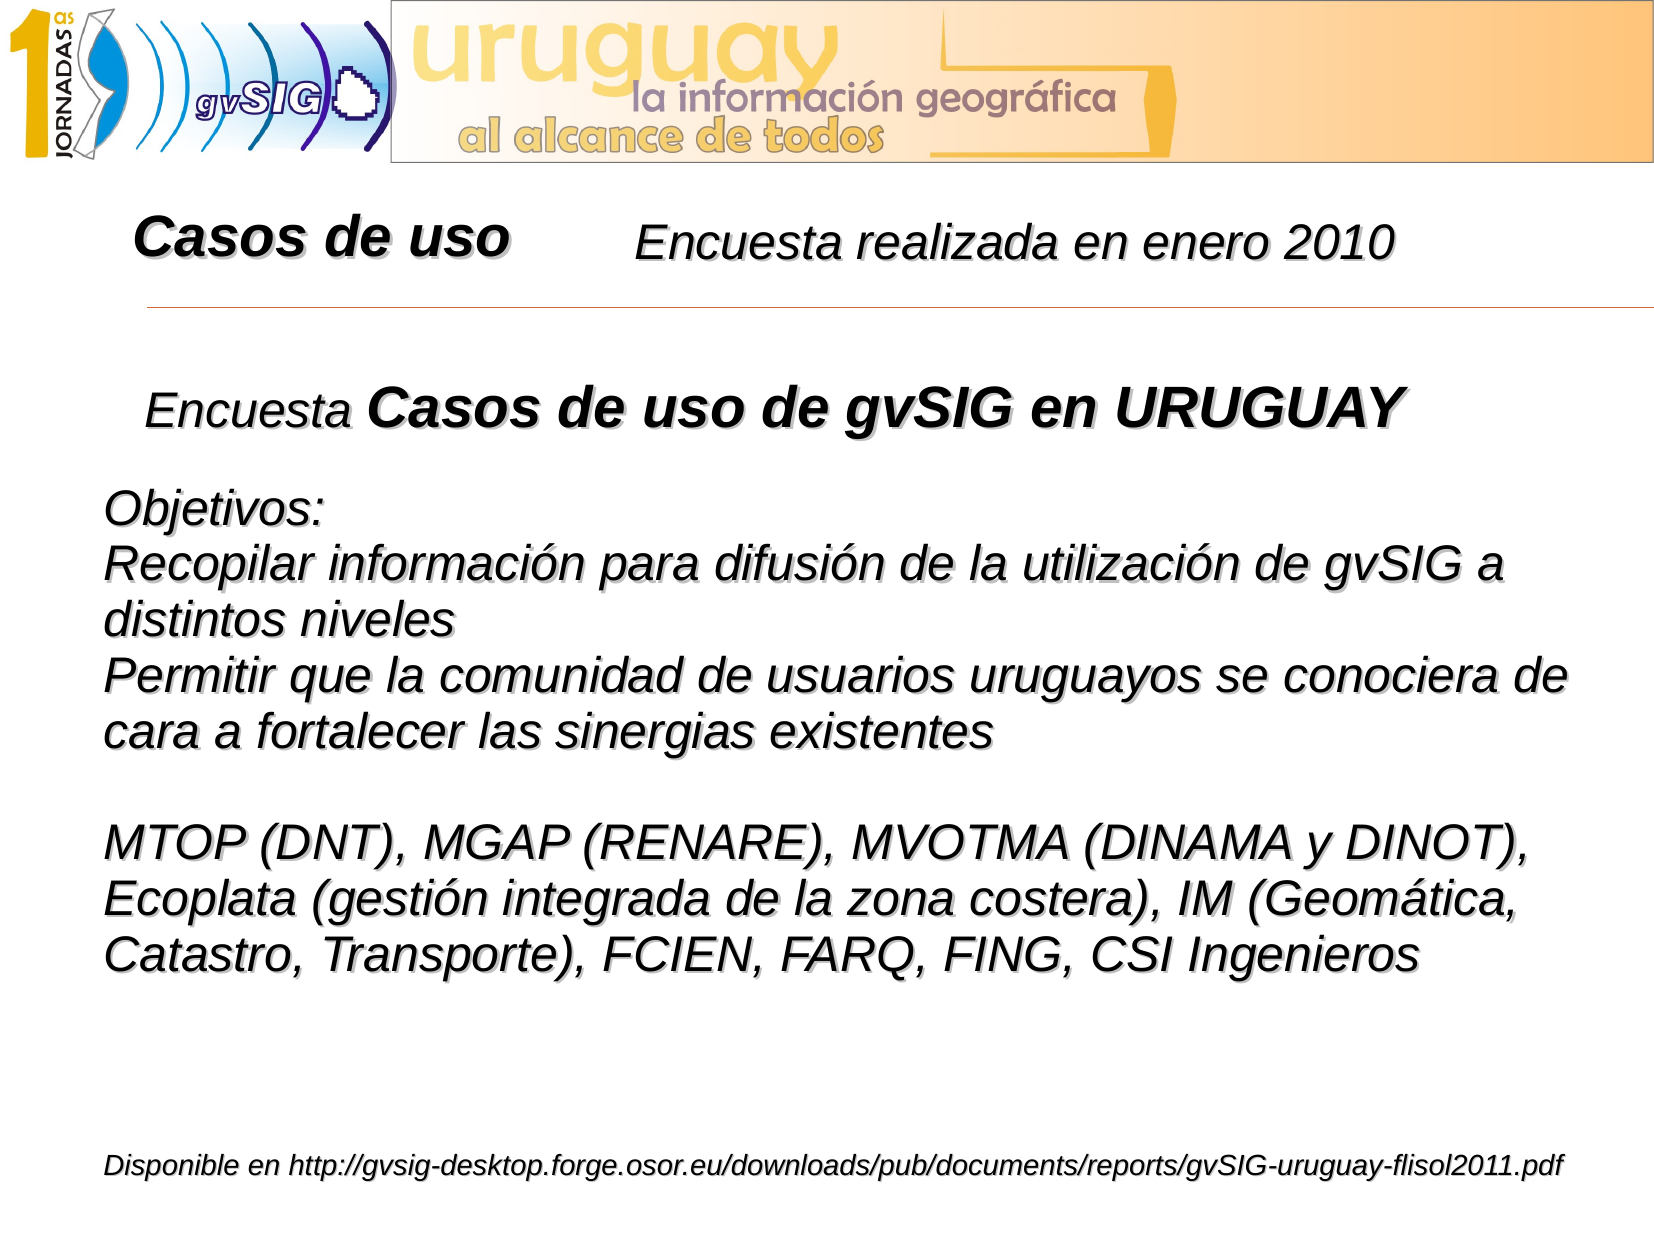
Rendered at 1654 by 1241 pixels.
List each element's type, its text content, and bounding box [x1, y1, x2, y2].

text_box Encuesta Casos de uso de gvSIG en URUGUAY [129, 367, 1577, 449]
text_box Casos de uso [118, 196, 1536, 287]
text_box Encuesta realizada en enero 2010 [620, 206, 1536, 278]
text_box Objetivos: Recopilar información para difusión de la utilización de gvSIG a distintos niveles Permitir que la comunidad de usuarios uruguayos se conociera de cara a fortalecer las sinergias existentes MTOP (DNT), MGAP (RENARE), MVOTMA (DINAMA y DINOT), Ecoplata (gestión integrada de la zona costera), IM (Geomática, Catastro, Transporte), FCIEN, FARQ, FING, CSI Ingenieros Disponible en http://gvsig-desktop.forge.osor.eu/downloads/pub/documents/reports/gvSIG-uruguay-flisol2011.pdf [88, 472, 1595, 1187]
picture [0, 6, 1181, 163]
